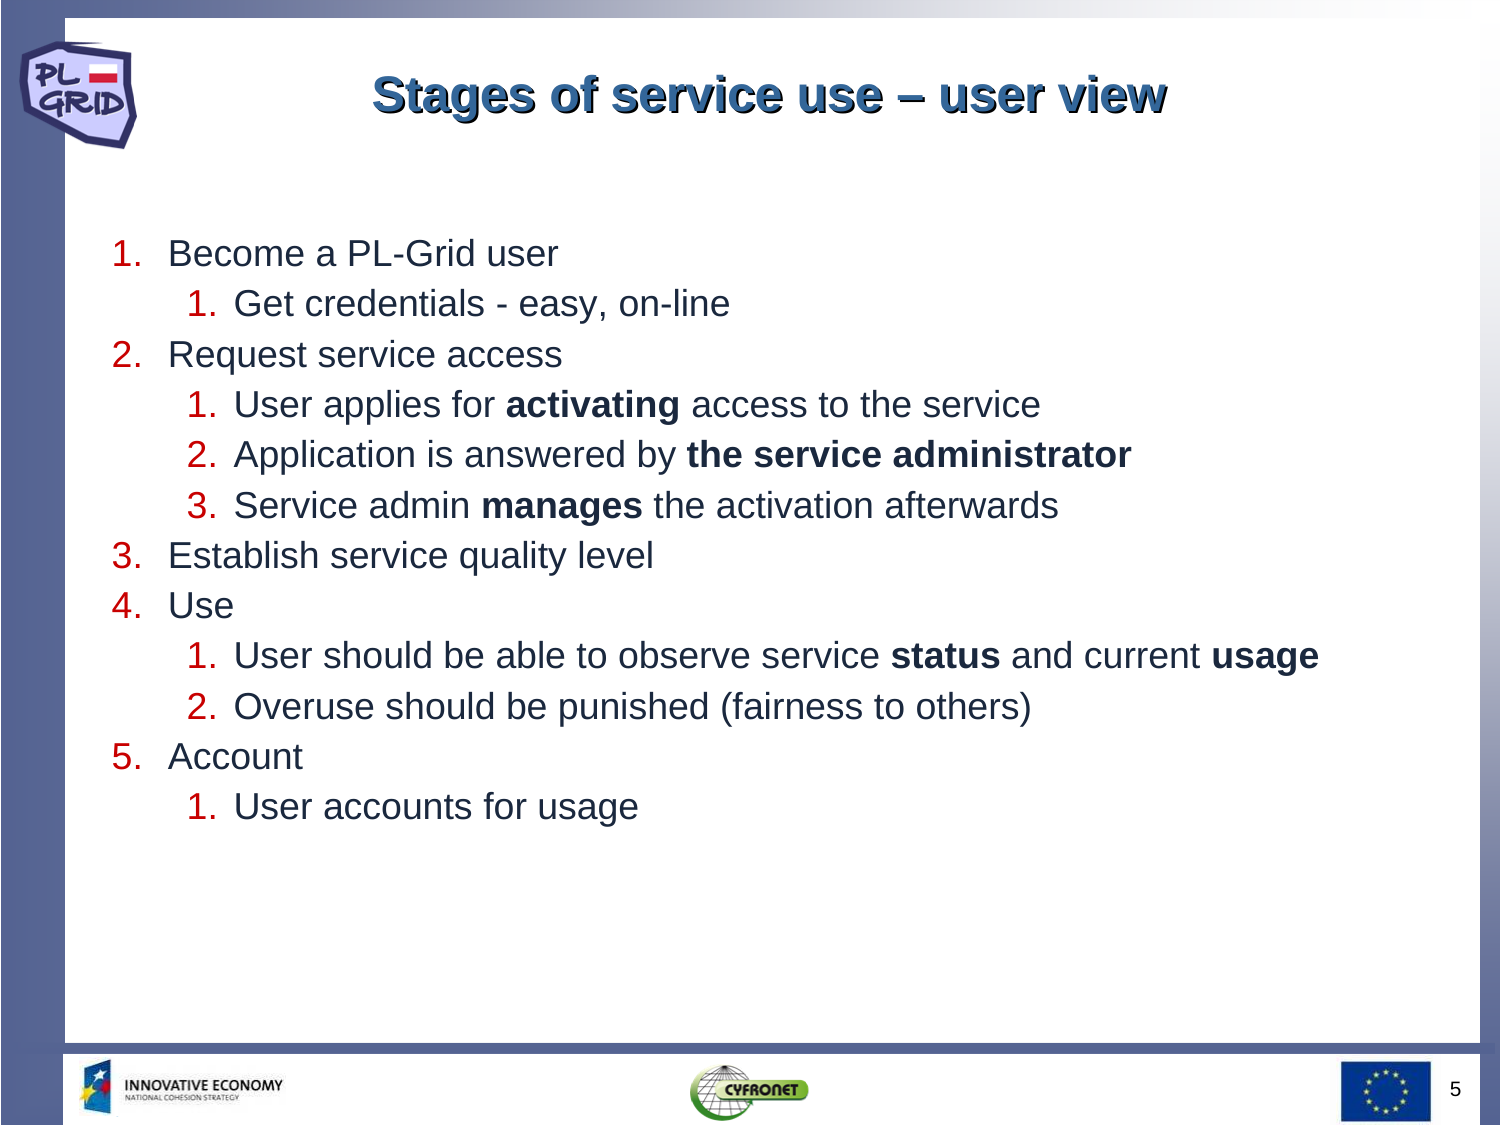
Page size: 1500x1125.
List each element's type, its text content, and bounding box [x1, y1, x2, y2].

title Stages of service use – user view [127, 43, 1412, 145]
list Become a PL-Grid user Get credentials - easy, on-line Request service access User applies for activating access to the service Application is answered by the service administrator Service admin manages the activation afterwards Establish service quality level Use User should be able to observe service status and current usage Overuse should be punished (fairness to others) Account User accounts for usage [96, 224, 1447, 999]
picture [0, 0, 1500, 1125]
